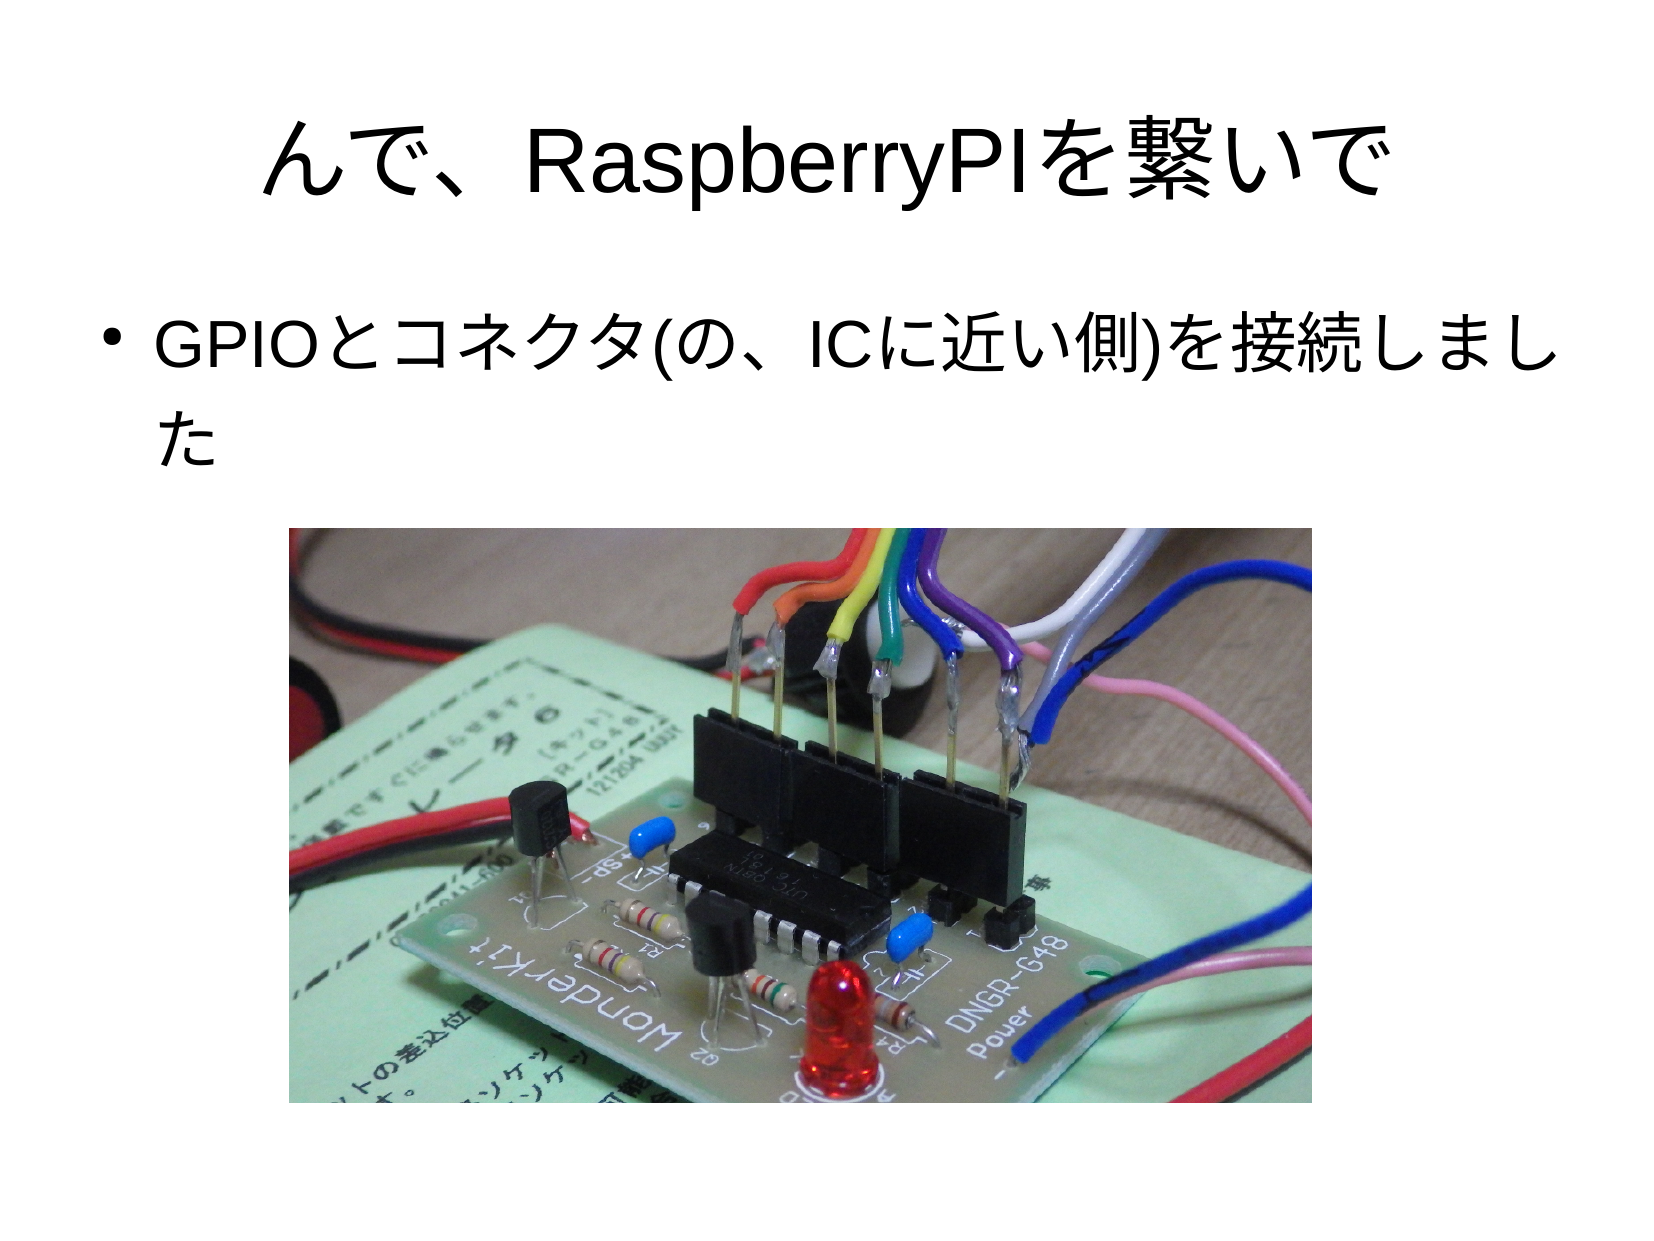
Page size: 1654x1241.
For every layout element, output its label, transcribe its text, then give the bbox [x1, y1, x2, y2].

list GPIOとコネクタ(の、ICに近い側)を接続しました [82, 290, 1571, 1010]
title んで、RaspberryPIを繋いで [82, 49, 1571, 257]
picture [289, 528, 1312, 1103]
